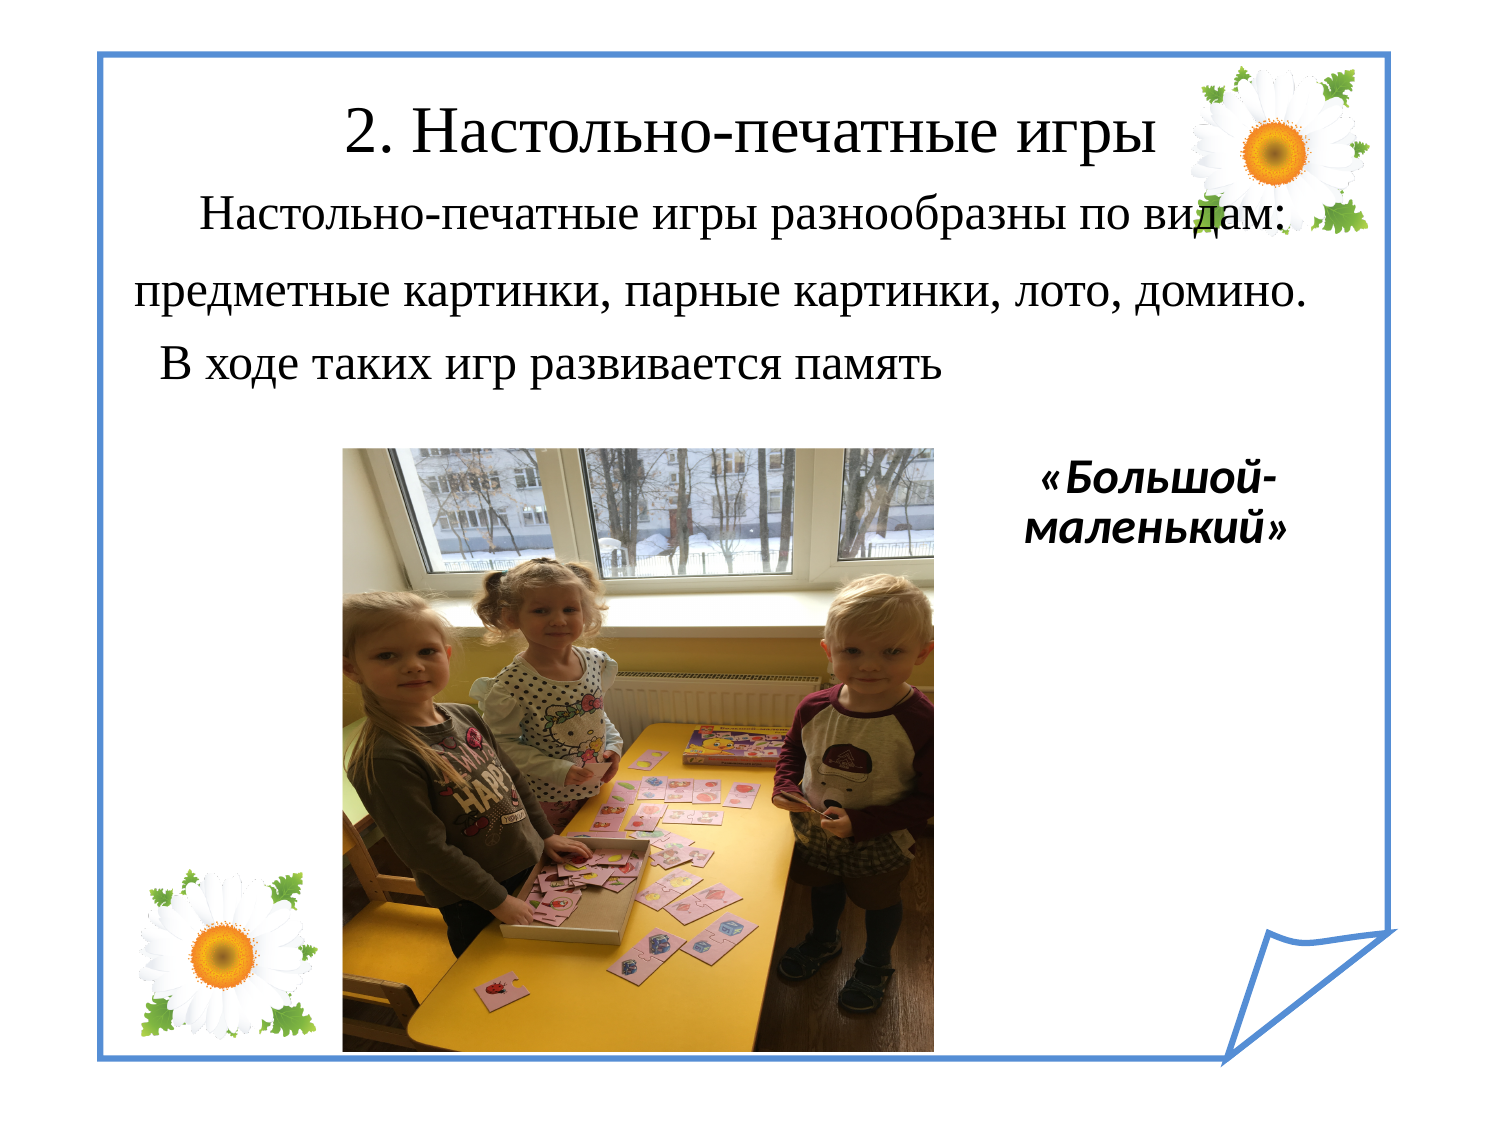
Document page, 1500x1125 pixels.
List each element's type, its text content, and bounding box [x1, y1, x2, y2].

list Настольно-печатные игры разнообразны по видам: предметные картинки, парные картинки, лото, домино. В ходе таких игр развивается память [94, 155, 1323, 402]
picture [342, 448, 934, 1052]
title 2. Настольно-печатные игры [76, 78, 1427, 266]
text_box «Большой-маленький» [934, 448, 1382, 564]
